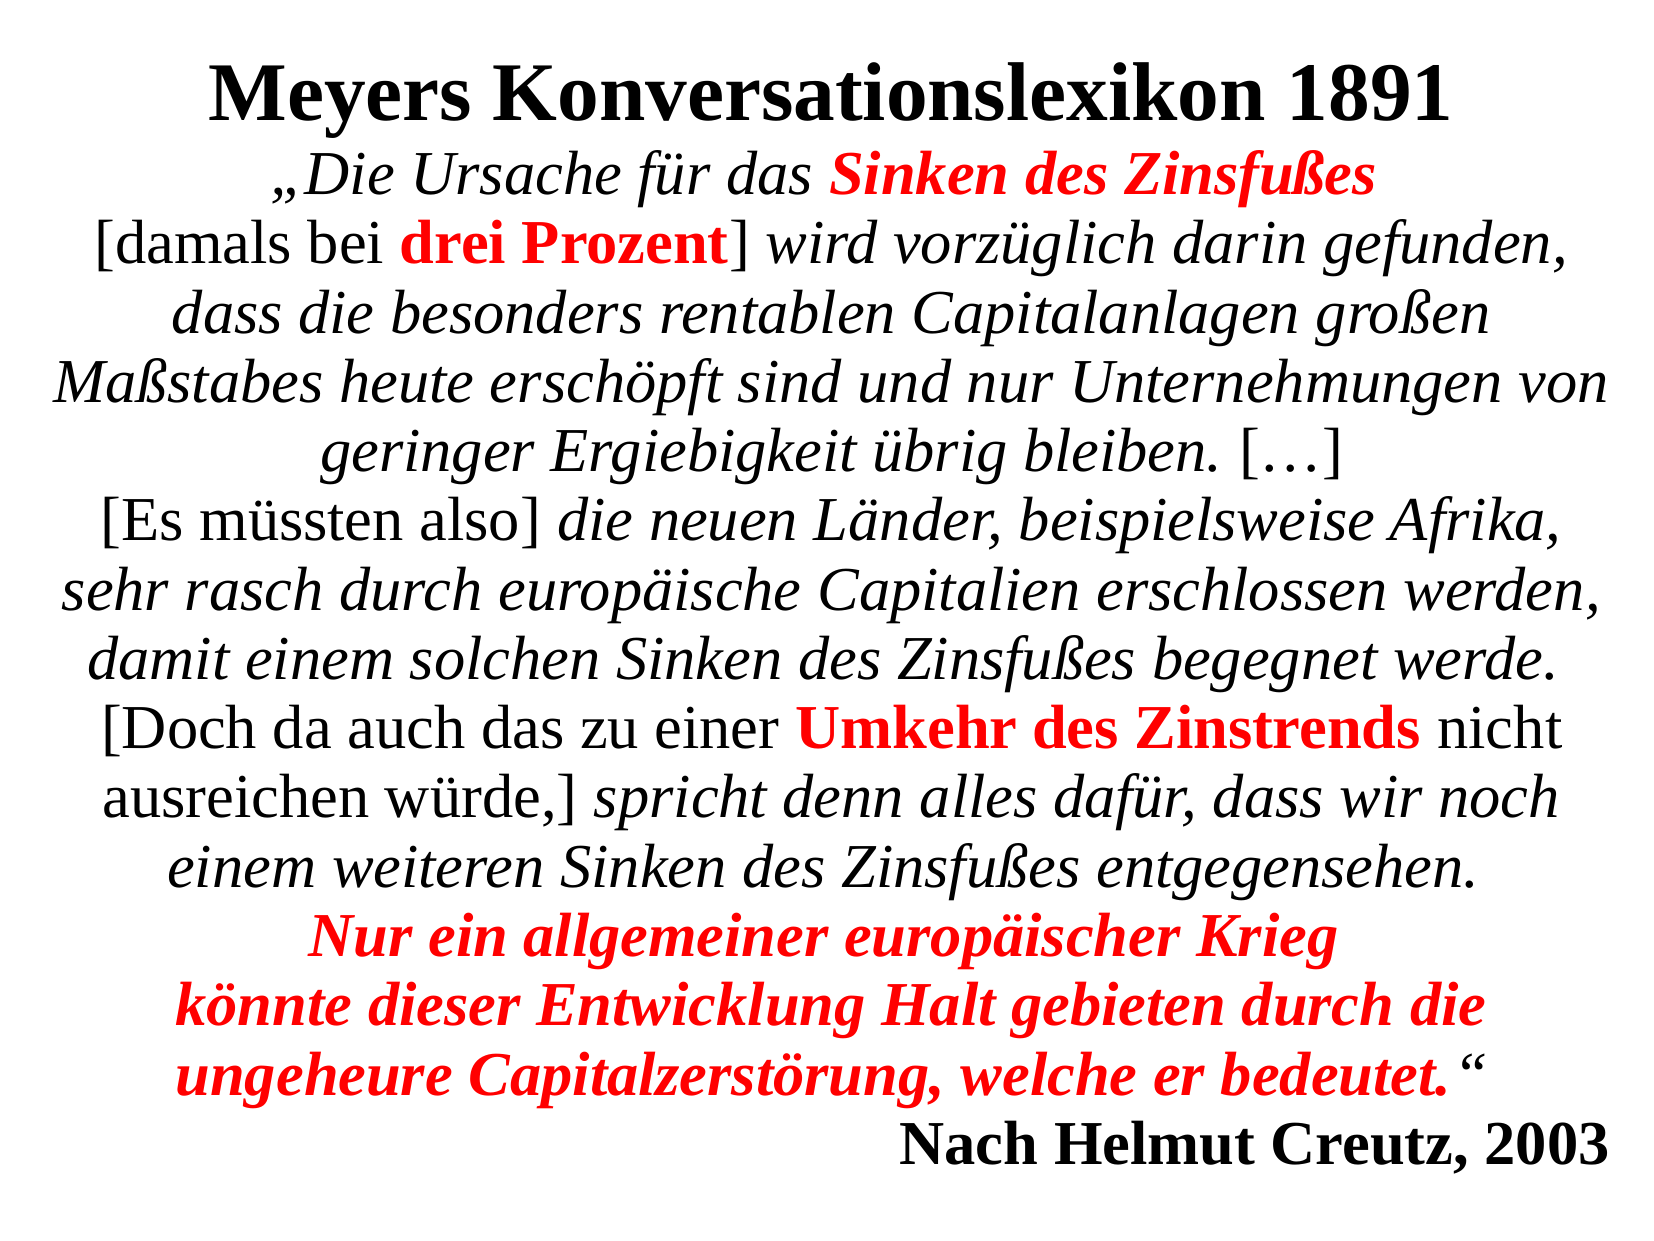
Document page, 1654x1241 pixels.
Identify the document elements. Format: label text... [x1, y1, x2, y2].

text_box Meyers Konversationslexikon 1891 „Die Ursache für das Sinken des Zinsfußes [damals bei drei Prozent] wird vorzüglich darin gefunden, dass die besonders rentablen Capitalanlagen großen Maßstabes heute erschöpft sind und nur Unternehmungen von geringer Ergiebigkeit übrig bleiben. […] [Es müssten also] die neuen Länder, beispielsweise Afrika, sehr rasch durch euro­päische Capitalien erschlossen werden, damit einem solchen Sinken des Zinsfußes begegnet werde. [Doch da auch das zu einer Umkehr des Zinstrends nicht ausreichen würde,] spricht denn alles dafür, dass wir noch einem weiteren Sinken des Zinsfußes entgegensehen. Nur ein allgemeiner europäischer Krieg könnte dieser Entwicklung Halt gebieten durch die ungeheure Capitalzerstörung, welche er bedeutet.“ Nach Helmut Creutz, 2003 [38, 39, 1628, 1190]
